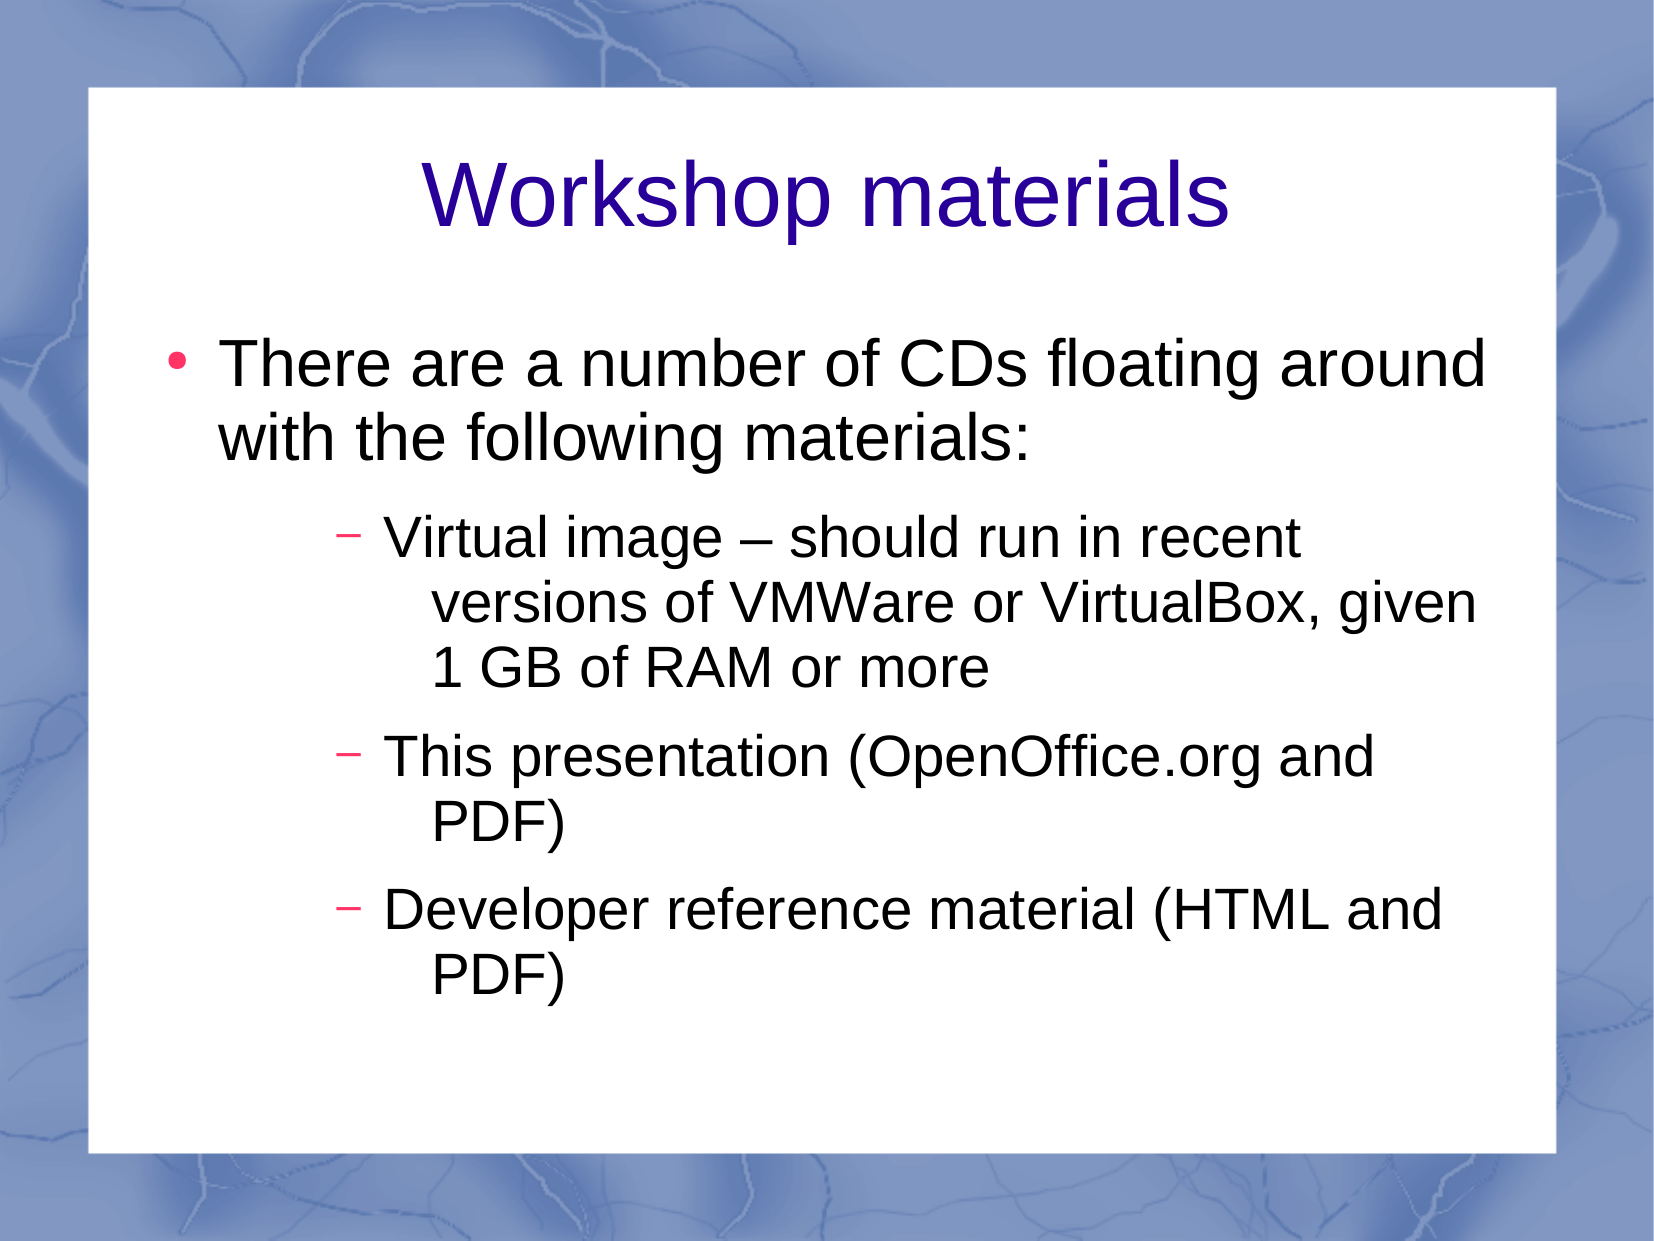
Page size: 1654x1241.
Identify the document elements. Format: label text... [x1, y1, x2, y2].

picture [0, 0, 1654, 1241]
title Workshop materials [118, 98, 1536, 291]
list There are a number of CDs floating around with the following materials: Virtual image – should run in recent versions of VMWare or VirtualBox, given 1 GB of RAM or more This presentation (OpenOffice.org and PDF) Developer reference material (HTML and PDF) [147, 325, 1506, 1130]
